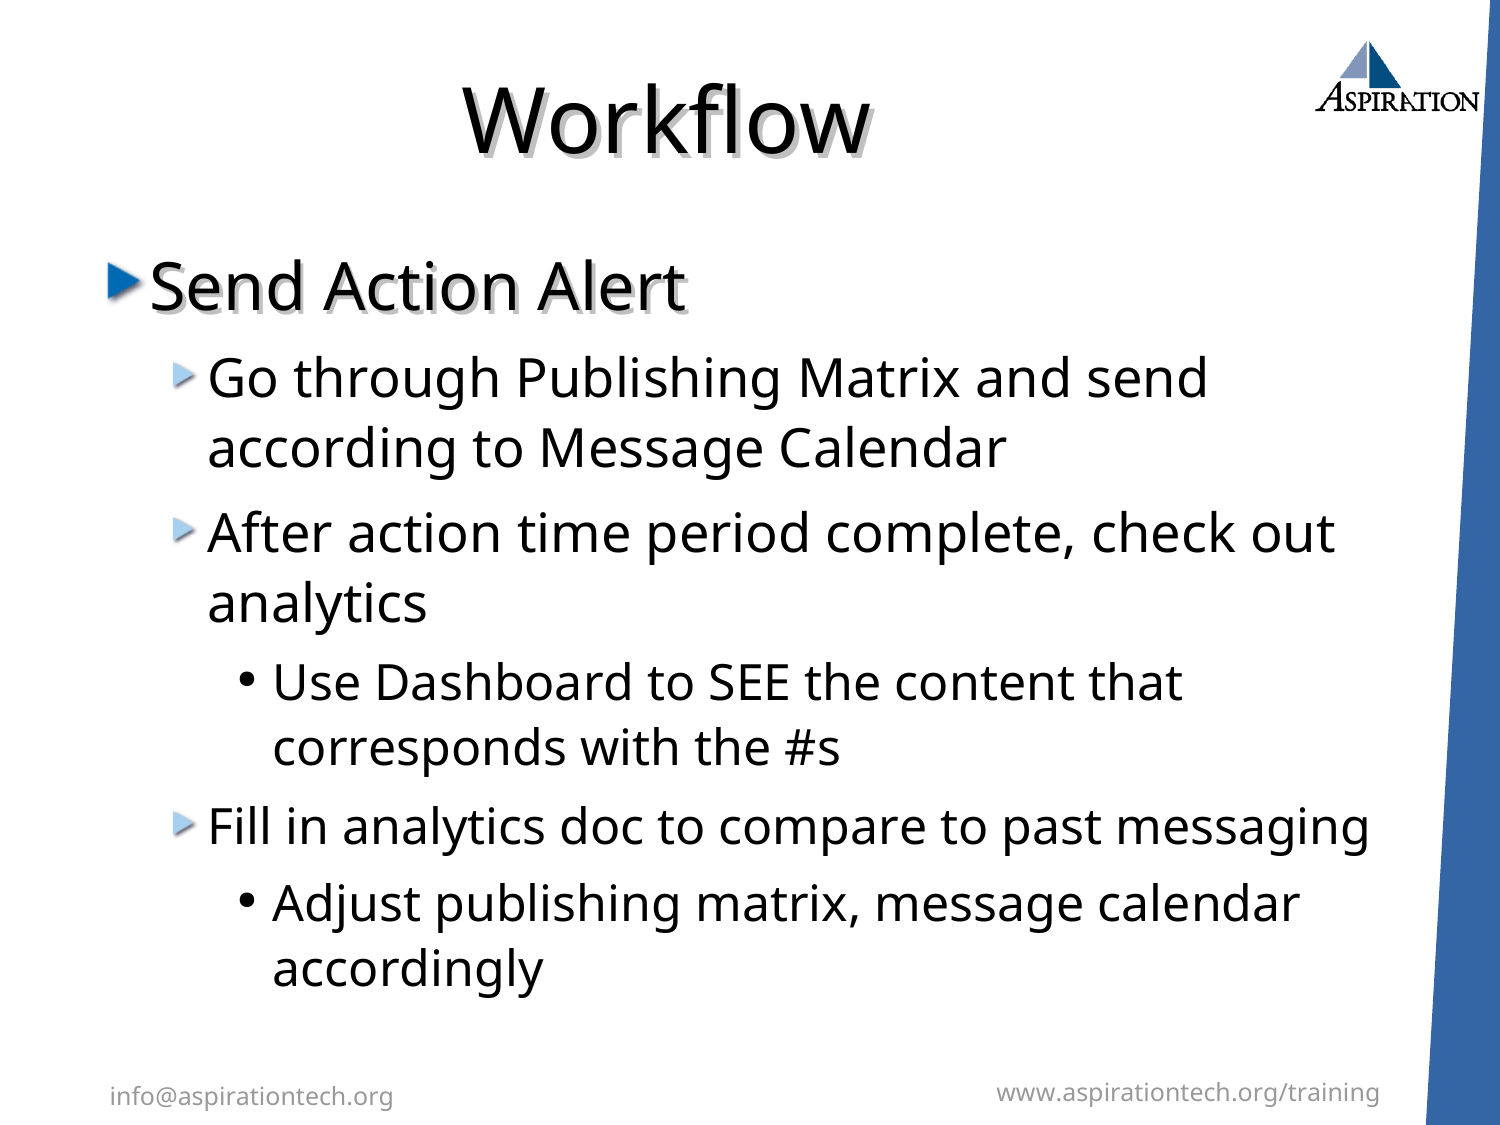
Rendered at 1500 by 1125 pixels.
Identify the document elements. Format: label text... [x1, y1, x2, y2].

list Send Action Alert Go through Publishing Matrix and send according to Message Calendar After action time period complete, check out analytics Use Dashboard to SEE the content that corresponds with the #s Fill in analytics doc to compare to past messaging Adjust publishing matrix, message calendar accordingly [49, 238, 1447, 997]
title Workflow [49, 19, 1284, 206]
picture [1315, 41, 1480, 120]
